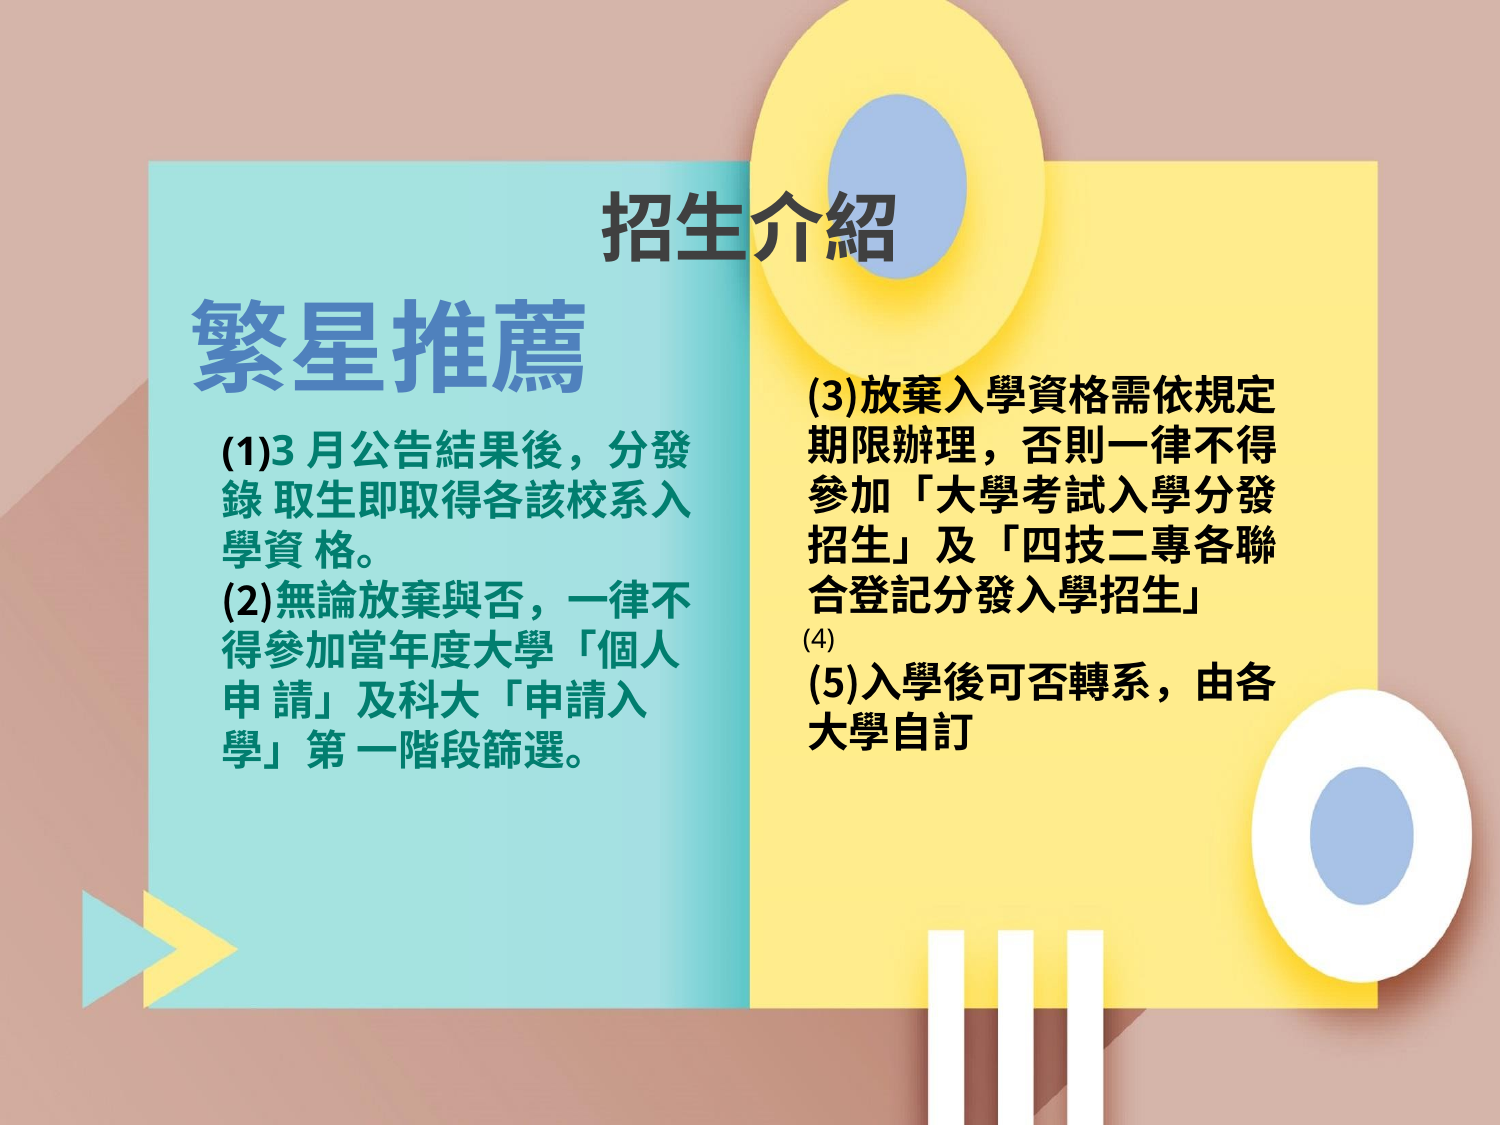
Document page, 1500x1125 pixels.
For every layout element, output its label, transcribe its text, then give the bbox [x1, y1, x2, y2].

picture [0, 0, 1500, 1125]
text_box 放棄入學資格需依規定 期限辦理，否則一律不得 參加「大學考試入學分發 招生」及「四技二專各聯 合登記分發入學招生」 入學後可否轉系，由各 大學自訂 [802, 366, 1279, 772]
text_box 繁星推薦 3月公告結果後，分發錄 取生即取得各該校系入學資 格。 無論放棄與否，一律不 得參加當年度大學「個人申 請」及科大「申請入學」第 一階段篩選。 [187, 237, 708, 777]
title 招生介紹 [597, 178, 903, 273]
